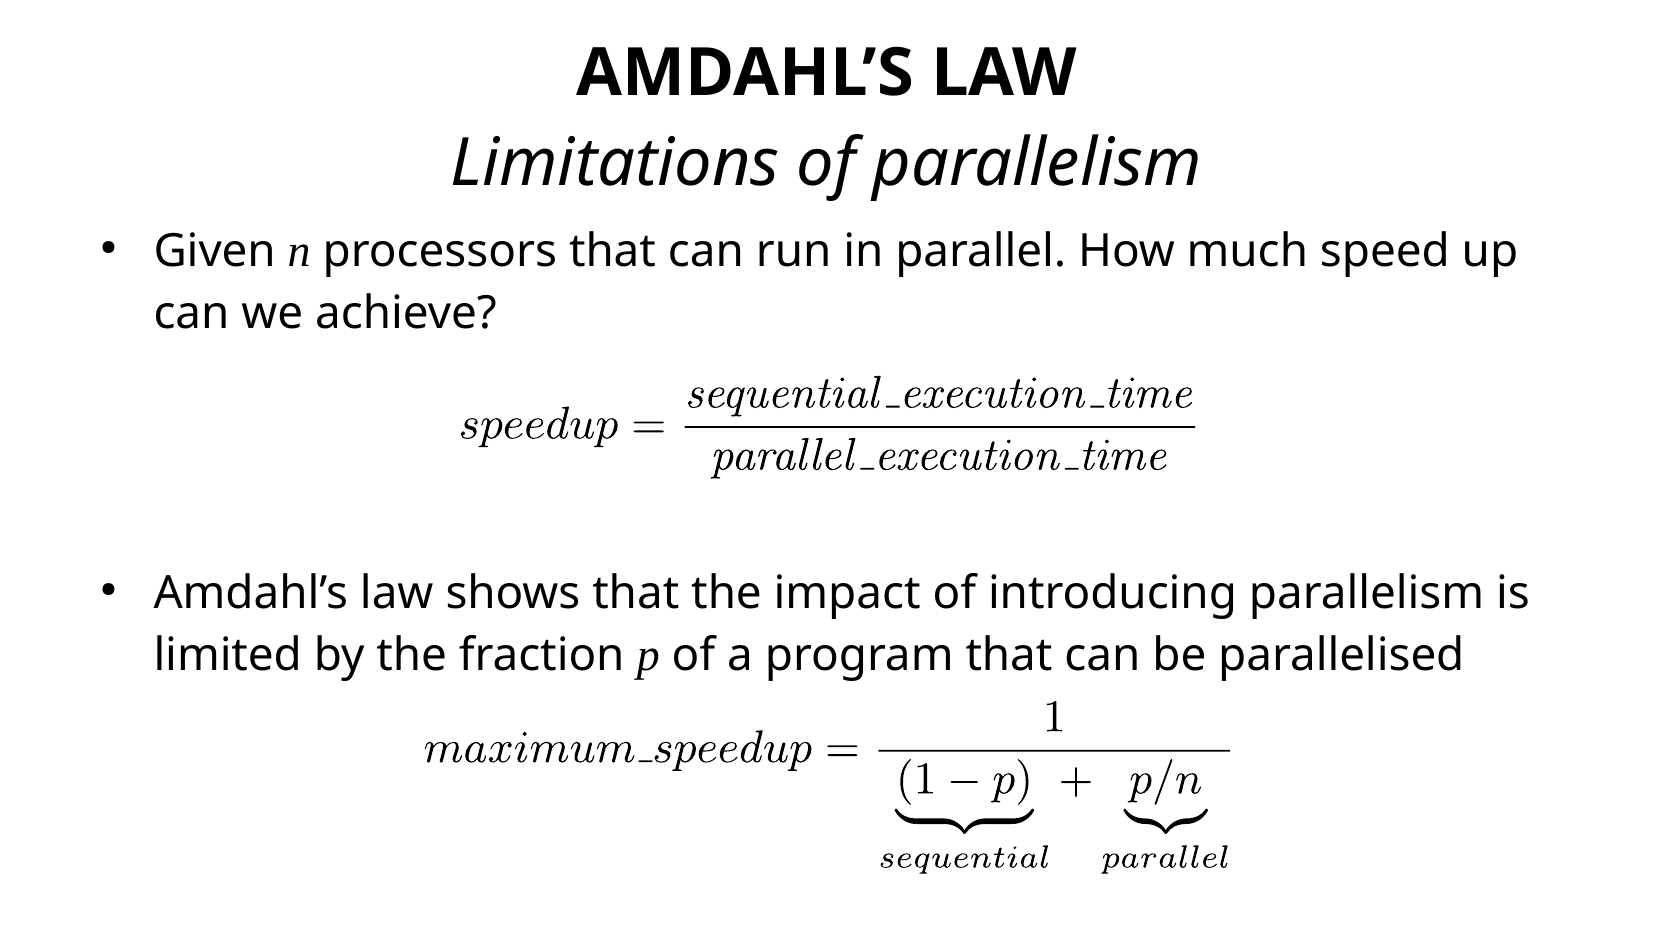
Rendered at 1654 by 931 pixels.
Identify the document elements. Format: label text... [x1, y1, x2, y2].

title AMDAHL’S LAW Limitations of parallelism [82, 33, 1571, 196]
text_box [458, 375, 1196, 479]
text_box [423, 700, 1231, 874]
list Given n processors that can run in parallel. How much speed up can we achieve? Amdahl’s law shows that the impact of introducing parallelism is limited by the fraction p of a program that can be parallelised [82, 217, 1571, 757]
